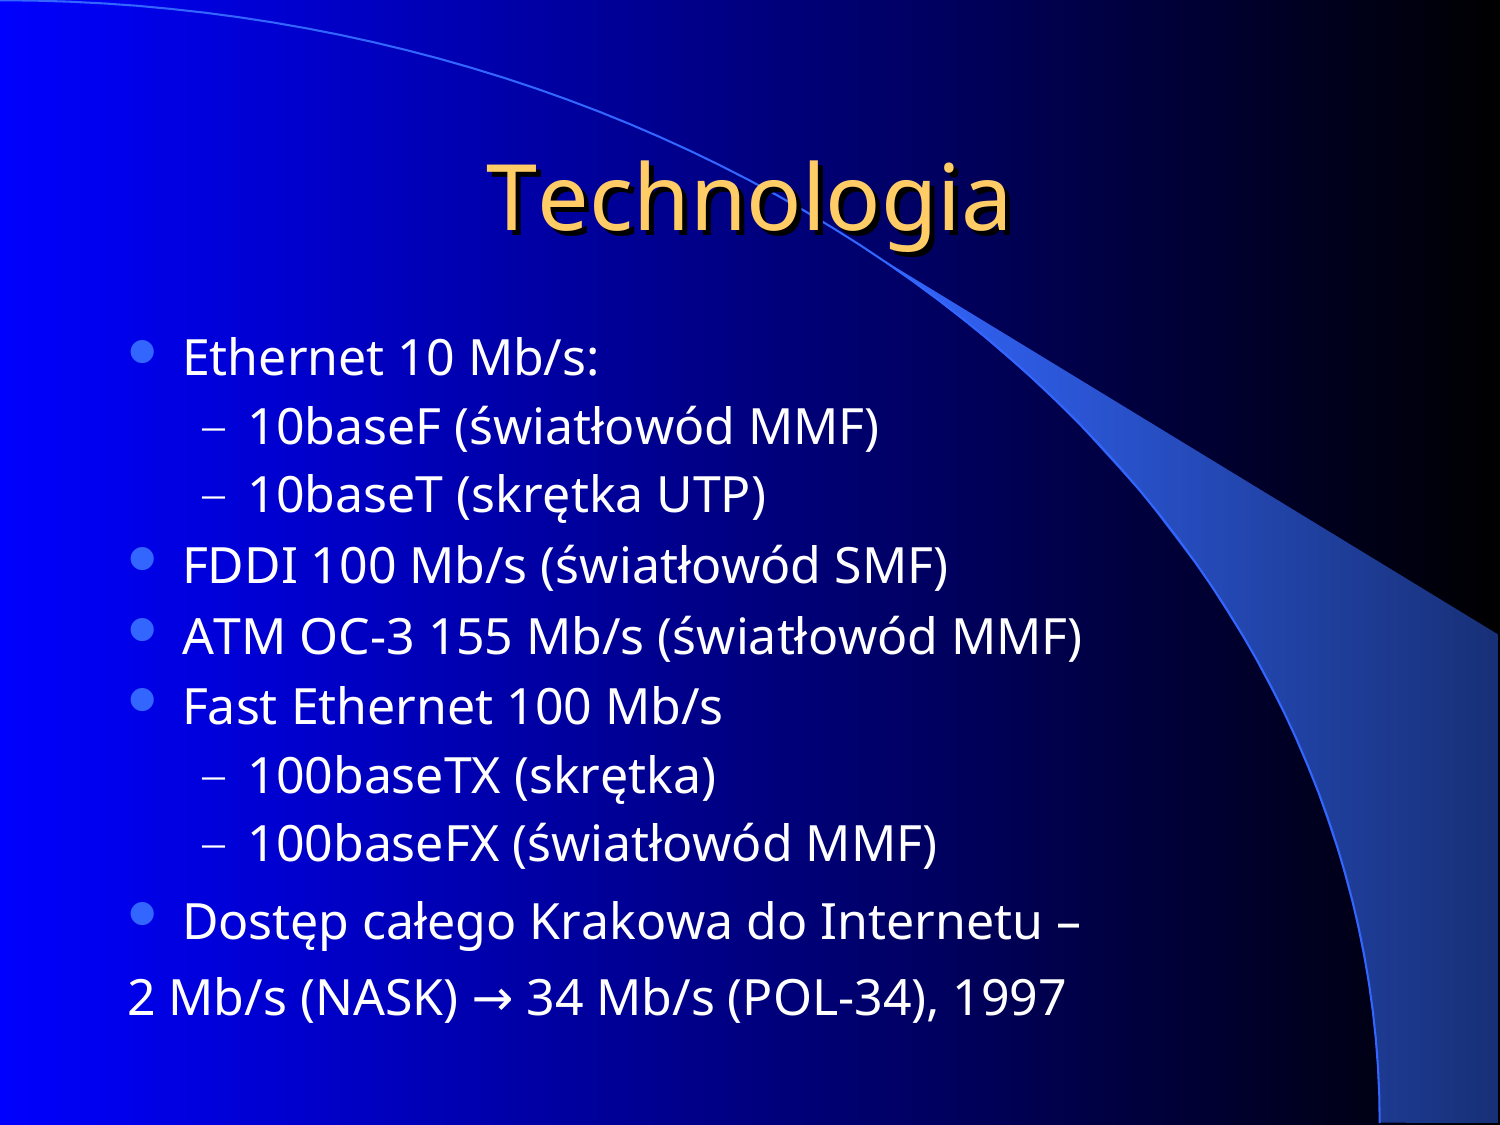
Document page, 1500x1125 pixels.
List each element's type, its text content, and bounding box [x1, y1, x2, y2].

list Ethernet 10 Mb/s: 10baseF (światłowód MMF) 10baseT (skrętka UTP) FDDI 100 Mb/s (światłowód SMF) ATM OC-3 155 Mb/s (światłowód MMF) Fast Ethernet 100 Mb/s 100baseTX (skrętka) 100baseFX (światłowód MMF) Dostęp całego Krakowa do Internetu – 2 Mb/s (NASK) → 34 Mb/s (POL-34), 1997 [112, 324, 1388, 1000]
title Technologia [112, 99, 1388, 288]
